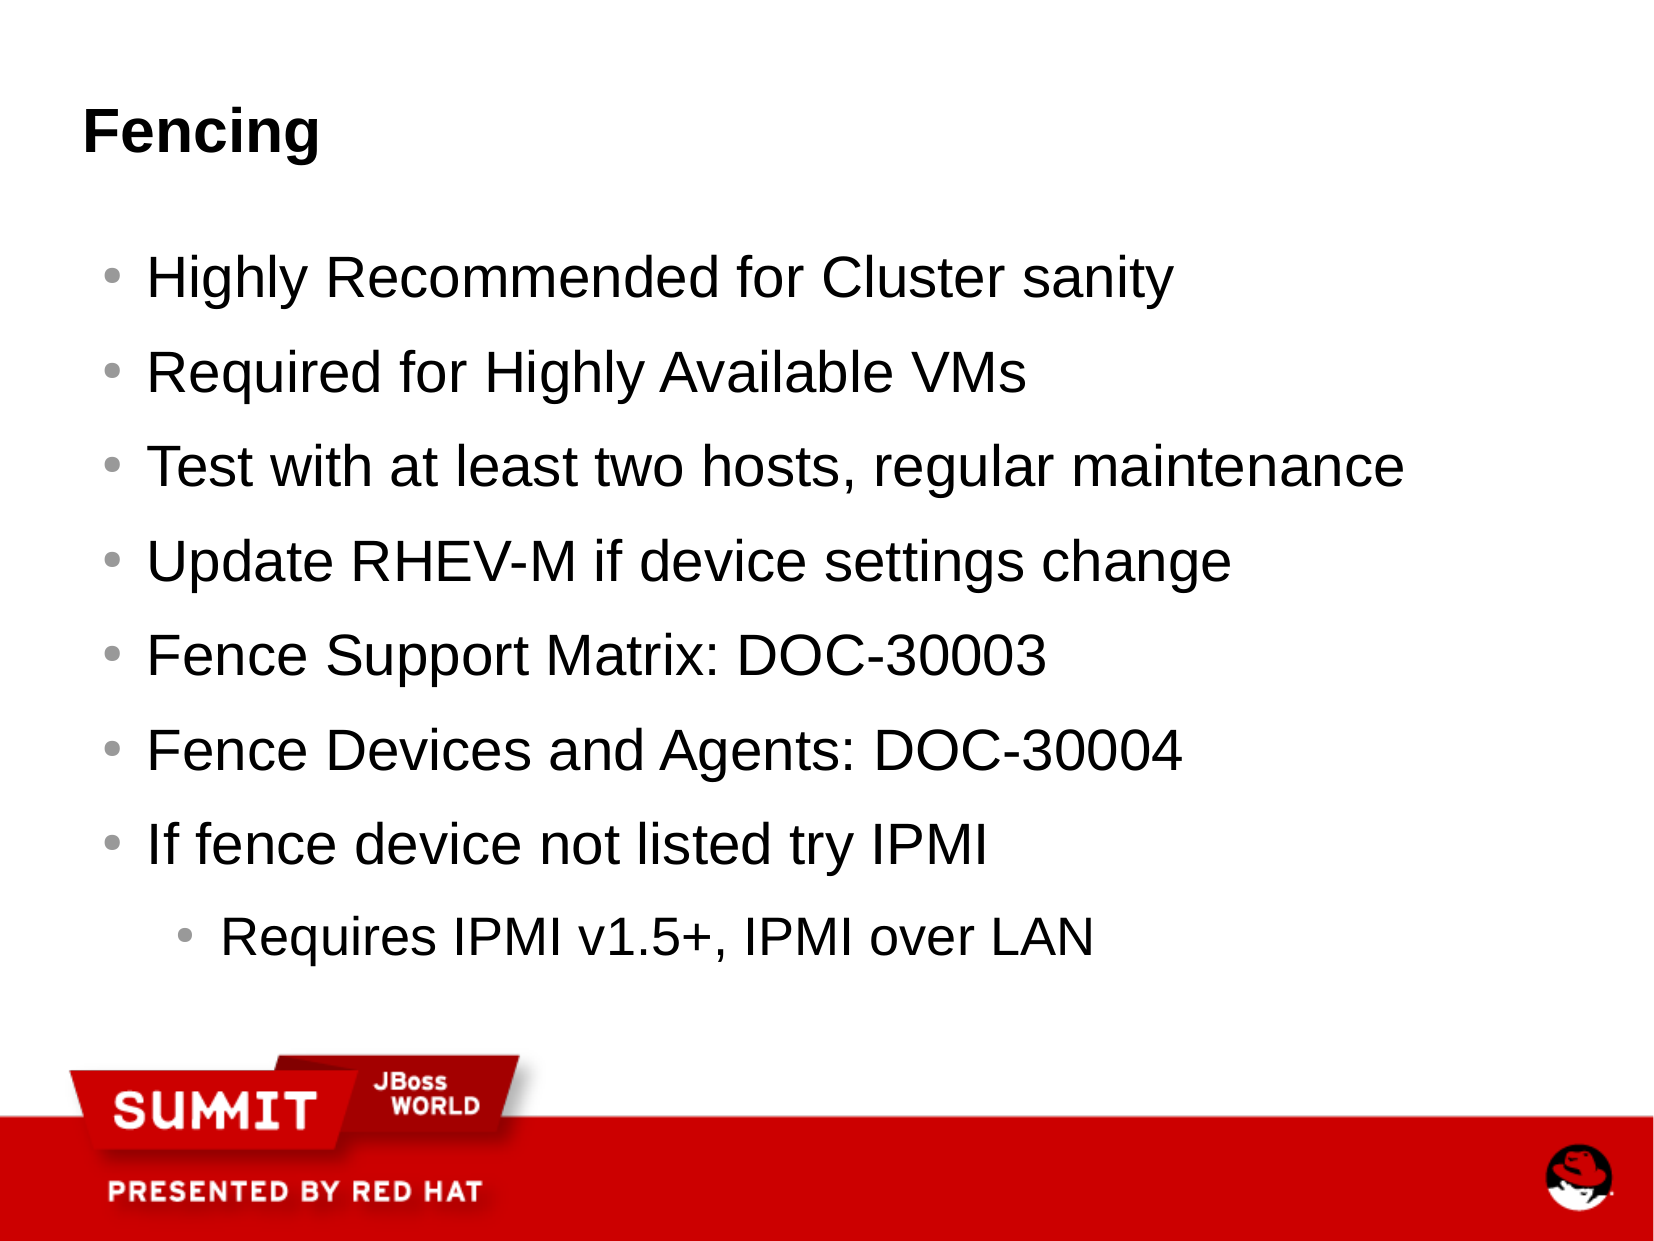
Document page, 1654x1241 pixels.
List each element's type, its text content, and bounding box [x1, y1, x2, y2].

list Highly Recommended for Cluster sanity Required for Highly Available VMs Test with at least two hosts, regular maintenance Update RHEV-M if device settings change Fence Support Matrix: DOC-30003 Fence Devices and Agents: DOC-30004 If fence device not listed try IPMI Requires IPMI v1.5+, IPMI over LAN [86, 244, 1576, 1024]
title Fencing [82, 45, 1571, 218]
picture [0, 1043, 1654, 1241]
